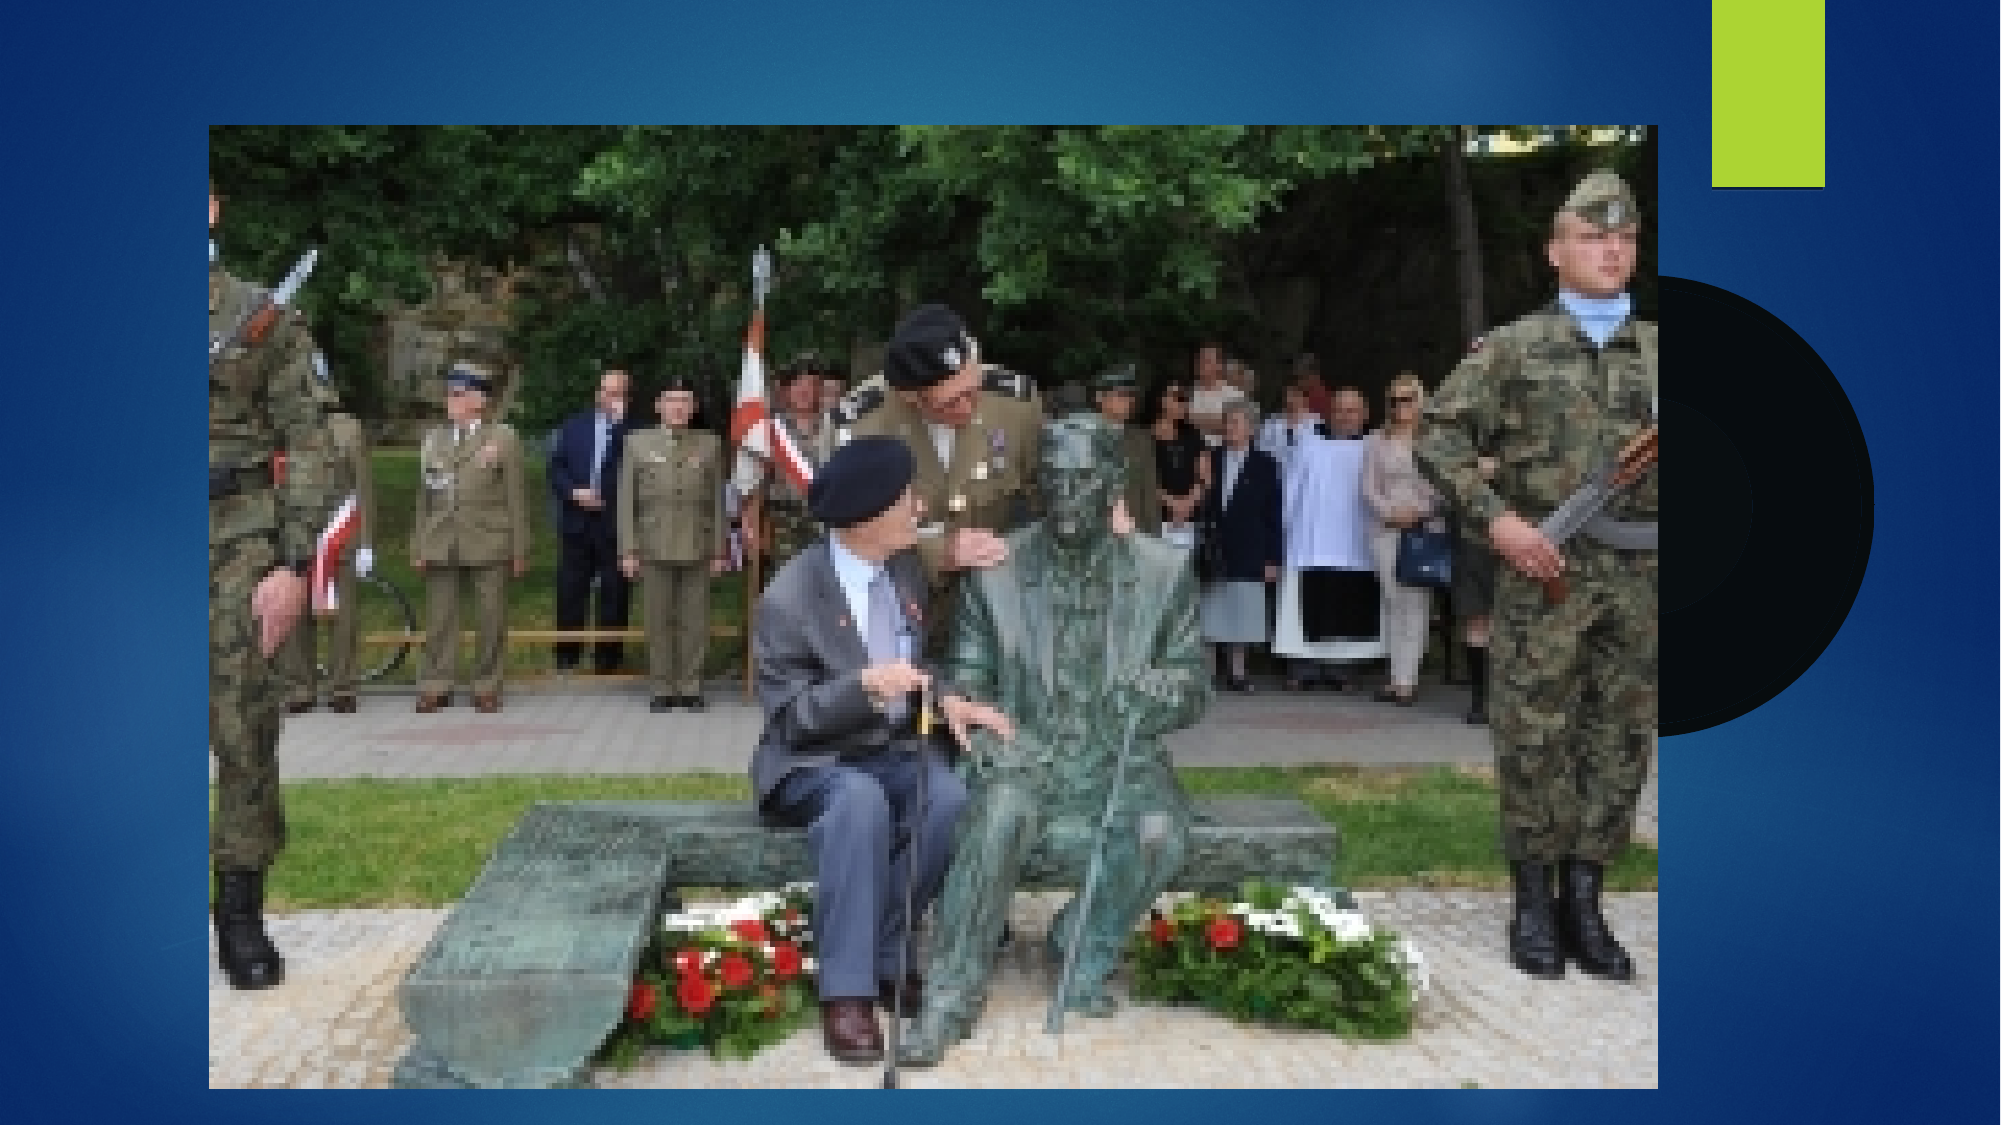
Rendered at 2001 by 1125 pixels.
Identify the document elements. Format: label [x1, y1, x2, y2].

picture [209, 125, 1658, 1089]
